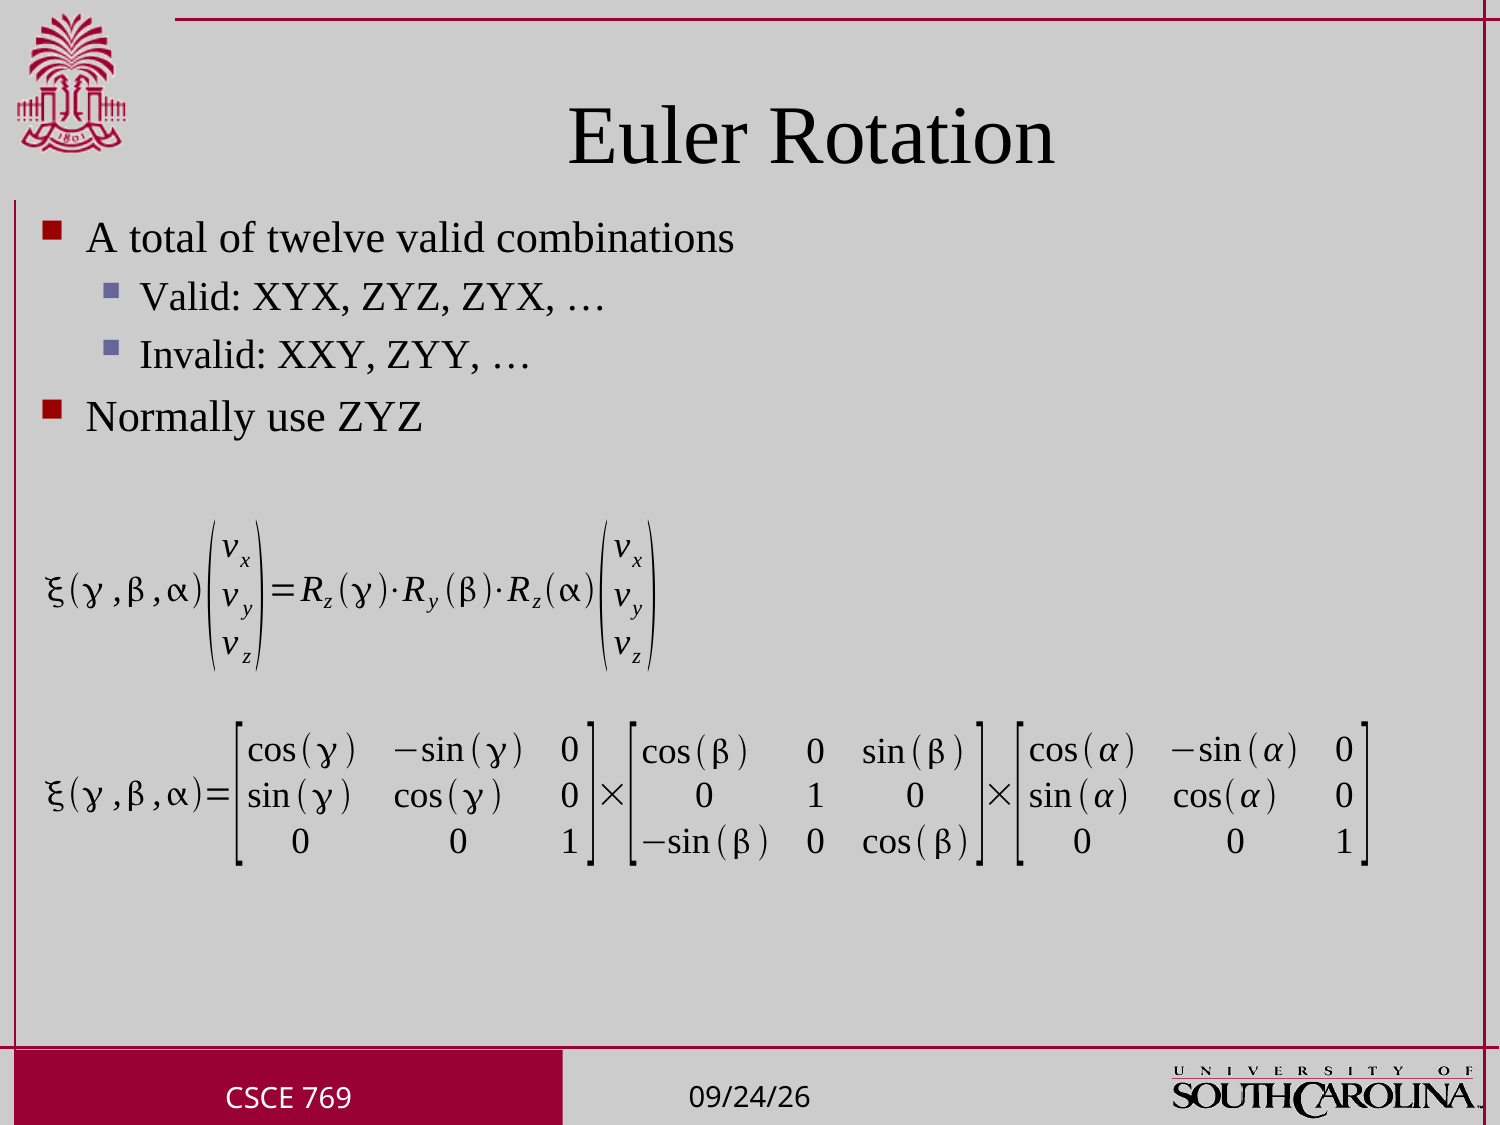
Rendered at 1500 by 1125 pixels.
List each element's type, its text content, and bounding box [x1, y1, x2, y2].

chart [36, 518, 668, 676]
chart [36, 719, 1381, 869]
picture [1162, 1049, 1483, 1125]
list A total of twelve valid combinations Valid: XYX, ZYZ, ZYX, … Invalid: XXY, ZYY, … Normally use ZYZ [24, 200, 1476, 451]
picture [12, 12, 131, 155]
title Euler Rotation [174, 9, 1450, 188]
